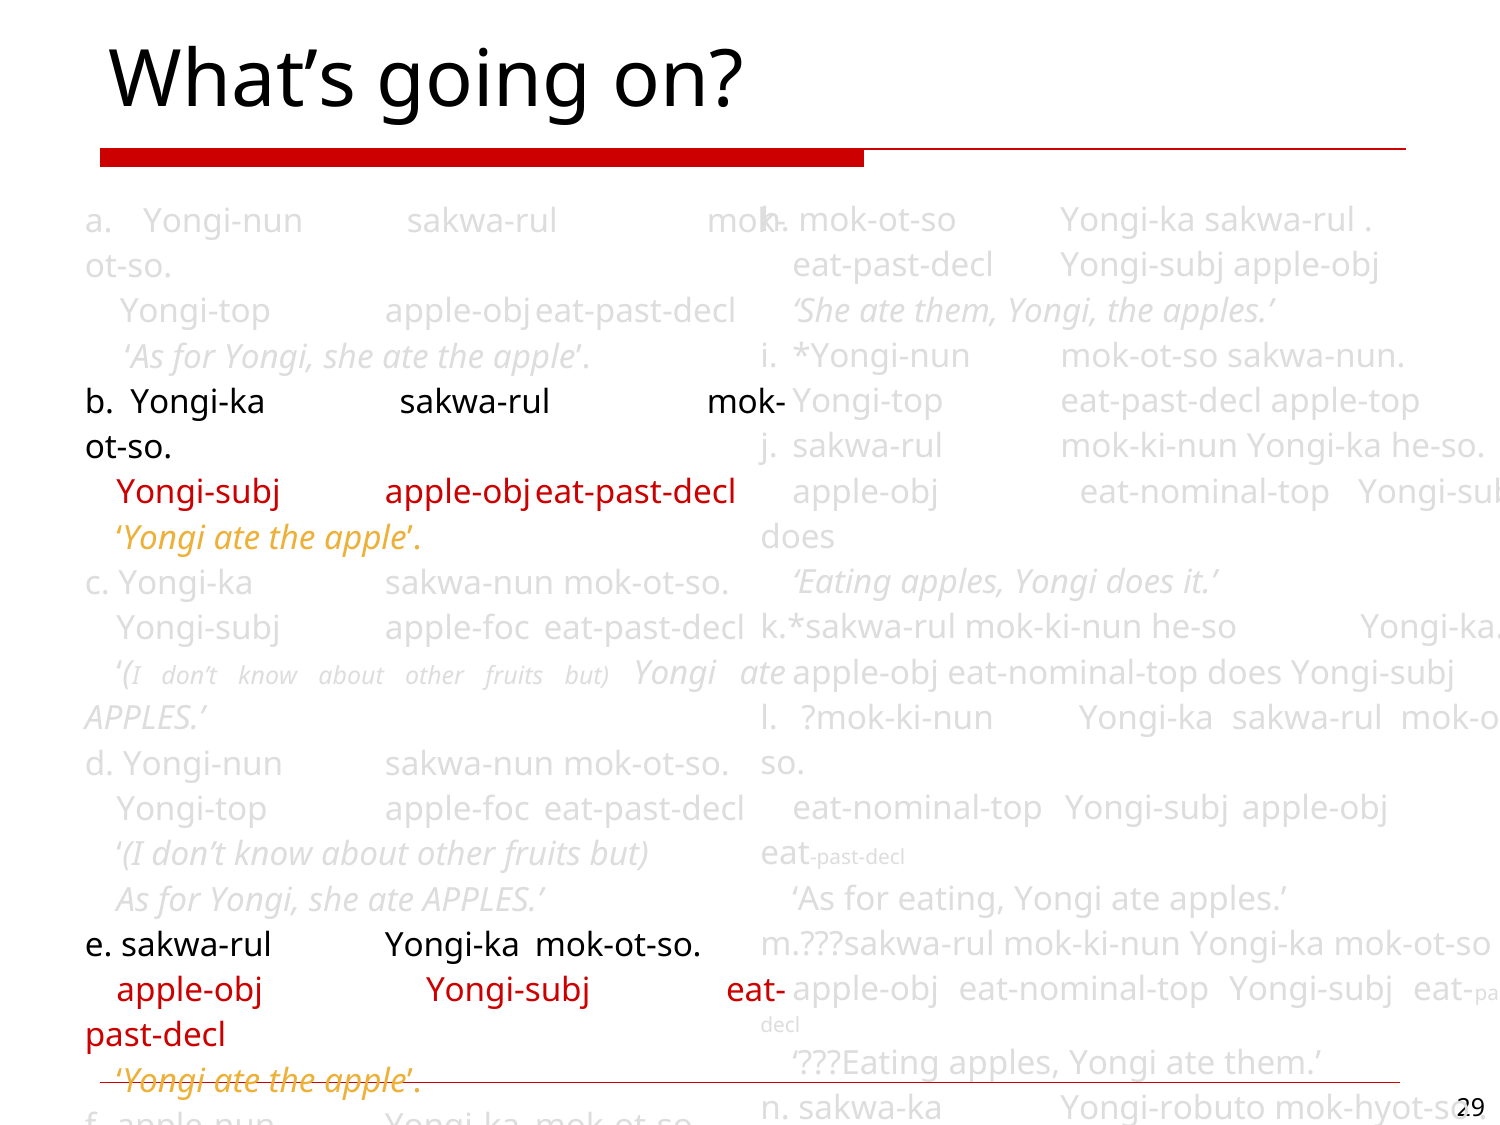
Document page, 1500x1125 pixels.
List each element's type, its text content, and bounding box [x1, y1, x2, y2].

title What’s going on? [94, 26, 1407, 138]
text_box h. mok-ot-so Yongi-ka sakwa-rul . eat-past-decl Yongi-subj apple-obj ‘She ate them, Yongi, the apples.’ i. *Yongi-nun mok-ot-so sakwa-nun. Yongi-top eat-past-decl apple-top j. sakwa-rul mok-ki-nun Yongi-ka he-so. apple-obj eat-nominal-top Yongi-subj does ‘Eating apples, Yongi does it.’ k.*sakwa-rul mok-ki-nun he-so Yongi-ka. apple-obj eat-nominal-top does Yongi-subj l. ?mok-ki-nun Yongi-ka sakwa-rul mok-ot-so. eat-nominal-top Yongi-subj apple-obj eat-past-decl ‘As for eating, Yongi ate apples.’ m.???sakwa-rul mok-ki-nun Yongi-ka mok-ot-so apple-obj eat-nominal-top Yongi-subj eat-past-decl ‘???Eating apples, Yongi ate them.’ n. sakwa-ka Yongi-robuto mok-hyot-so . apple-subj Yongi-instr(by) eat-pass/past-decl ‘Apples were eaten by Yongi.’ o. Yongi sakwa mok-ot-so. Yongi apple eat-past-decl ‘Yongi ate the apple’. [745, 188, 1500, 1125]
text_box a. Yongi-nun sakwa-rul mok-ot-so. Yongi-top apple-obj eat-past-decl ‘As for Yongi, she ate the apple’. b. Yongi-ka sakwa-rul mok-ot-so. Yongi-subj apple-obj eat-past-decl ‘Yongi ate the apple’. c. Yongi-ka sakwa-nun mok-ot-so. Yongi-subj apple-foc eat-past-decl ‘(I don’t know about other fruits but) Yongi ate APPLES.’ d. Yongi-nun sakwa-nun mok-ot-so. Yongi-top apple-foc eat-past-decl ‘(I don’t know about other fruits but) As for Yongi, she ate APPLES.’ e. sakwa-rul Yongi-ka mok-ot-so. apple-obj Yongi-subj eat-past-decl ‘Yongi ate the apple’. f. apple-nun Yongi-ka mok-ot-so. apple-top Yongi-subj eat-past-decl ‘As for the apples, Yongi ate them g. sakwa-rul mok-ot-so Yongi-ka. apple-obj eat-past-decl Yongi-subj ‘She ate the apples, Yongi.’ [70, 189, 745, 1125]
